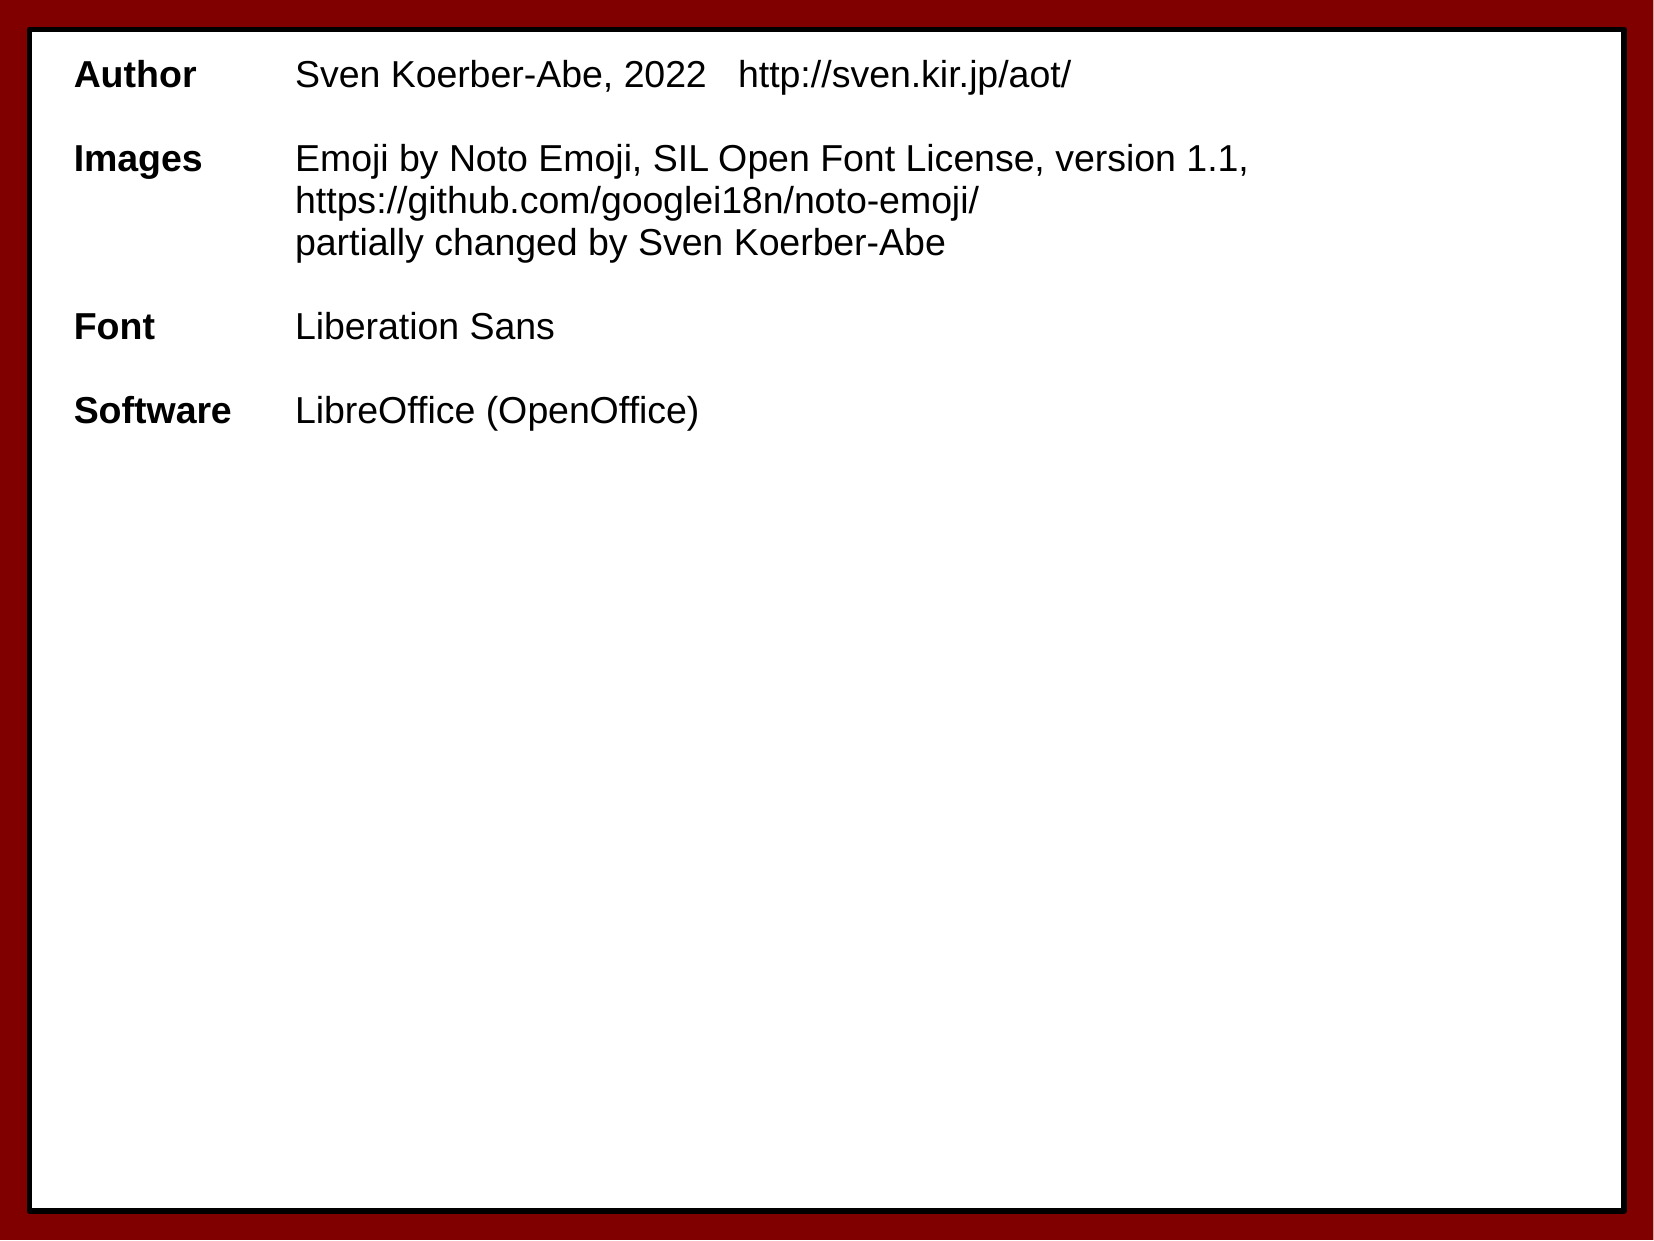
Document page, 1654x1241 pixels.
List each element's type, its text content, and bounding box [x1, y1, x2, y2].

text_box Author Sven Koerber-Abe, 2022 http://sven.kir.jp/aot/ Images Emoji by Noto Emoji, SIL Open Font License, version 1.1, https://github.com/googlei18n/noto-emoji/ partially changed by Sven Koerber-Abe Font Liberation Sans Software LibreOffice (OpenOffice) [59, 45, 1595, 1195]
text_box [29, 29, 1625, 1211]
